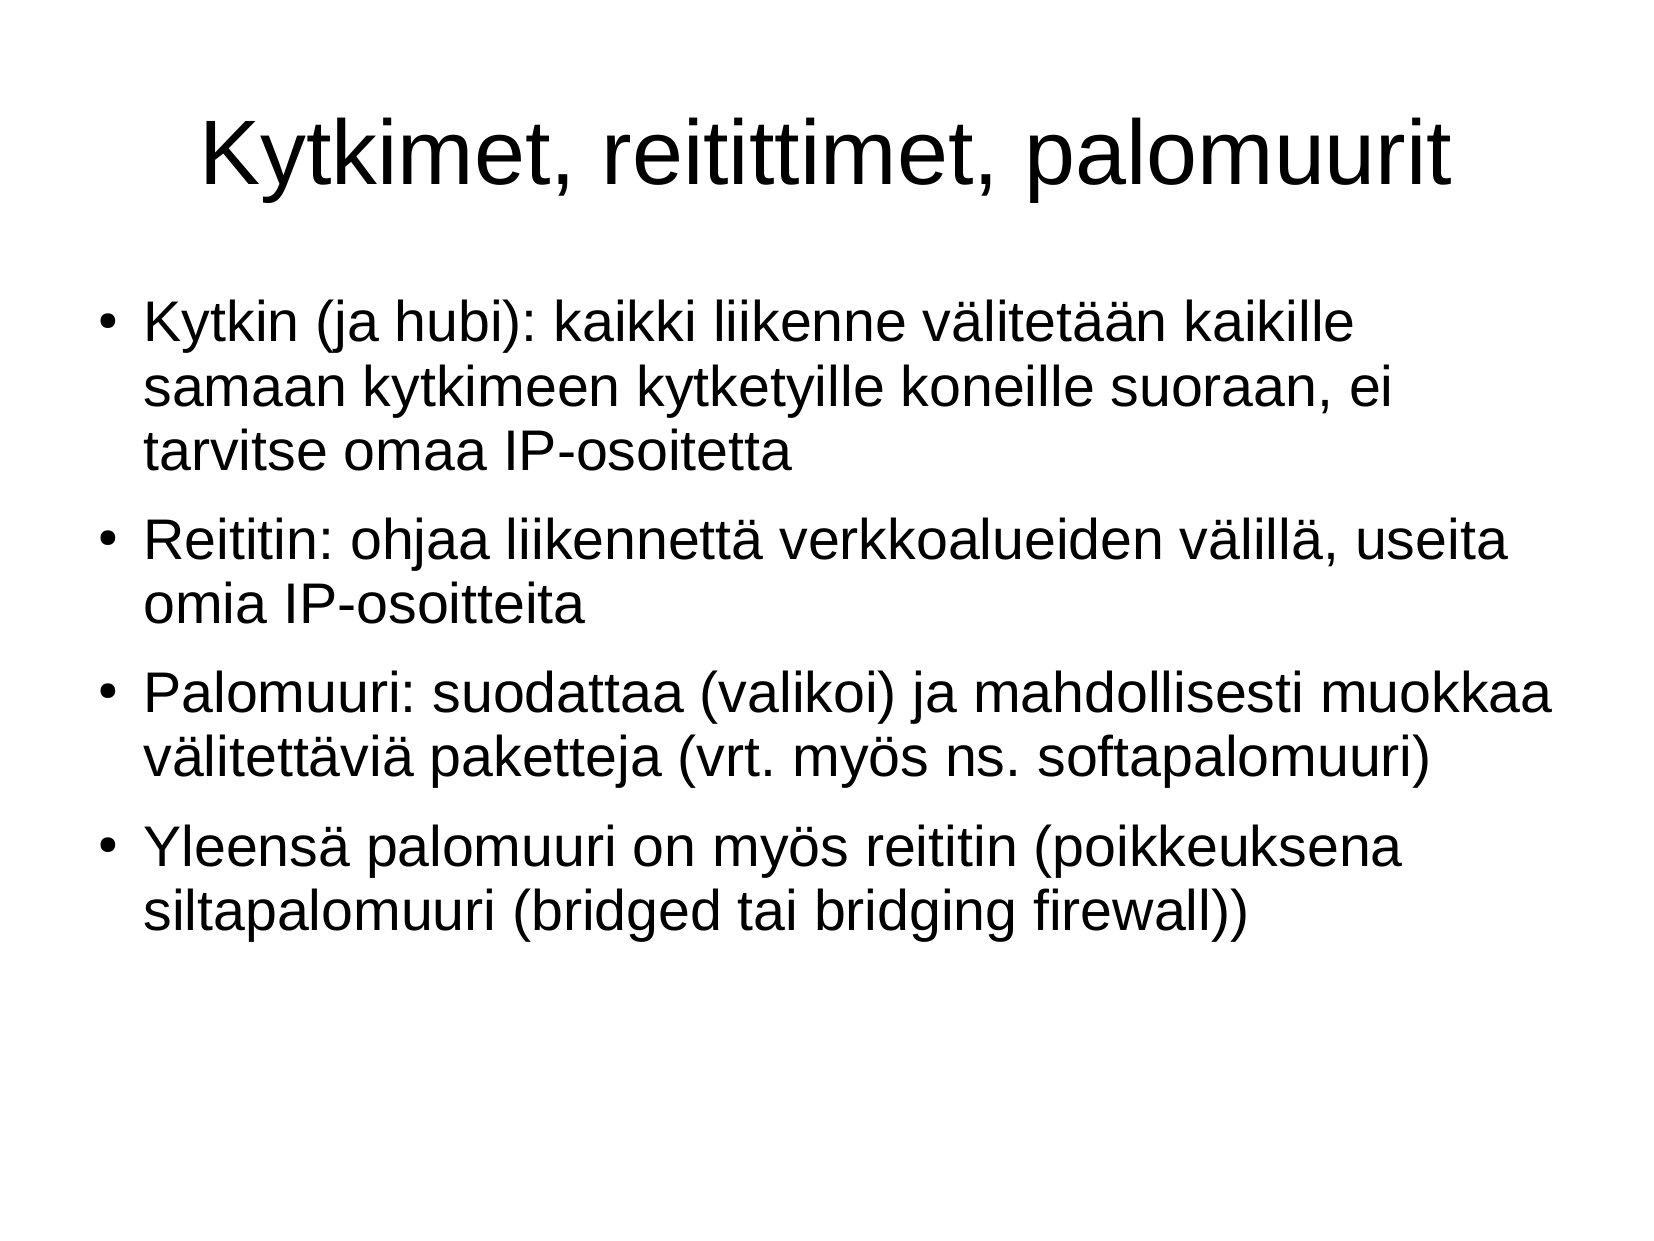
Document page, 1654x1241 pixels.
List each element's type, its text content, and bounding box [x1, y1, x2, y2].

title Kytkimet, reitittimet, palomuurit [82, 49, 1571, 257]
list Kytkin (ja hubi): kaikki liikenne välitetään kaikille samaan kytkimeen kytketyille koneille suoraan, ei tarvitse omaa IP-osoitetta Reititin: ohjaa liikennettä verkkoalueiden välillä, useita omia IP-osoitteita Palomuuri: suodattaa (valikoi) ja mahdollisesti muokkaa välitettäviä paketteja (vrt. myös ns. softapalomuuri) Yleensä palomuuri on myös reititin (poikkeuksena siltapalomuuri (bridged tai bridging firewall)) [82, 290, 1571, 1010]
